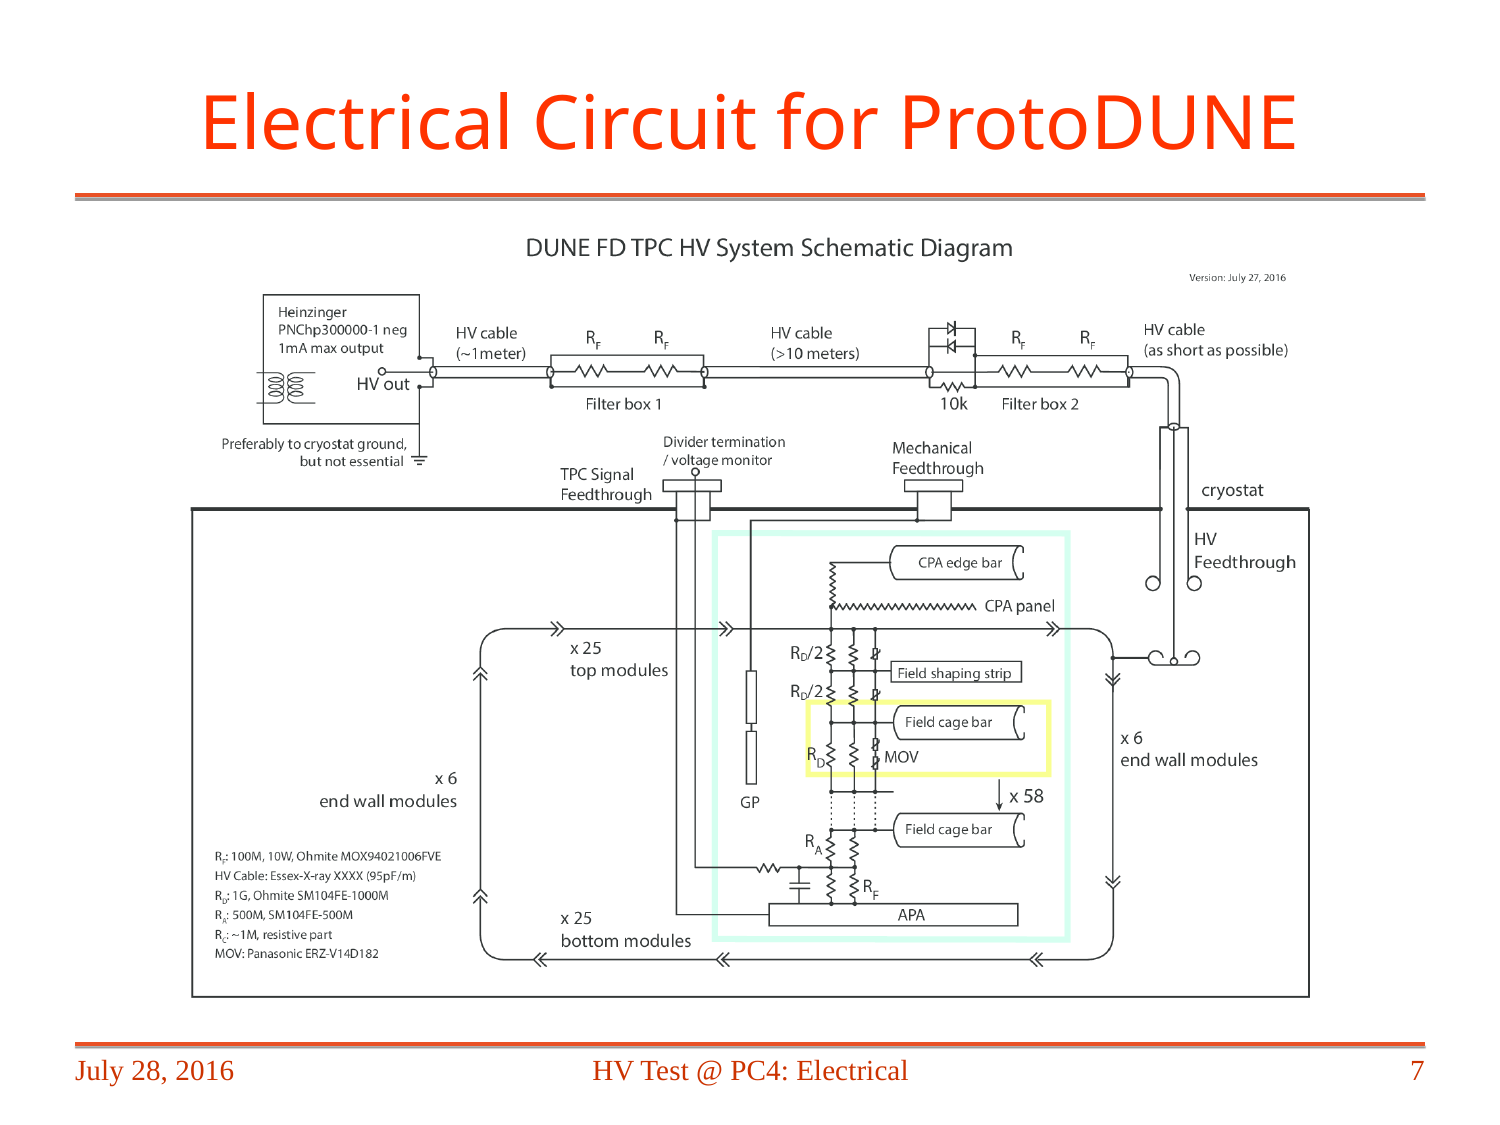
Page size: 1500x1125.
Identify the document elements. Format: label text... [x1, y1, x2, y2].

picture [186, 233, 1314, 1002]
title Electrical Circuit for ProtoDUNE [75, 44, 1425, 196]
